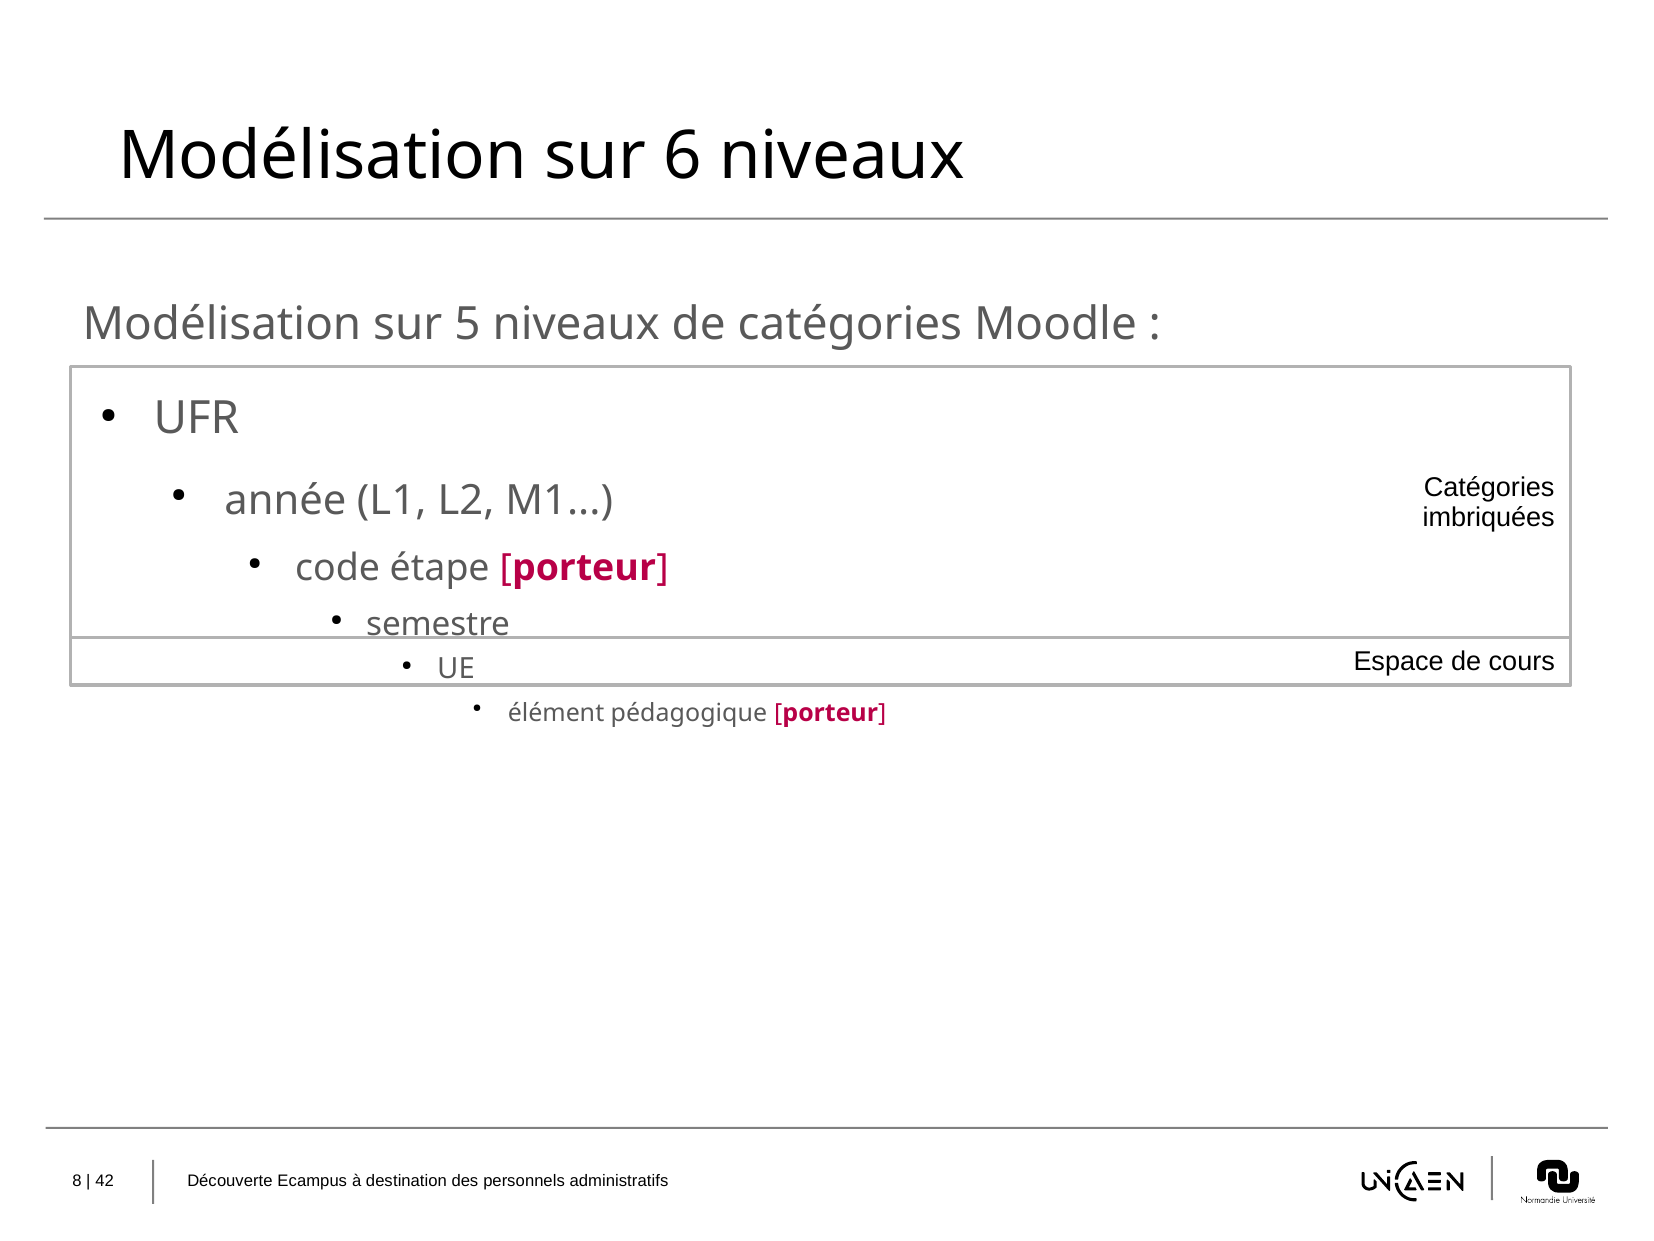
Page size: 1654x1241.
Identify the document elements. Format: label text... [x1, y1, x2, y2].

text_box [82, 290, 1571, 366]
text_box [82, 686, 1571, 1010]
text_box [82, 49, 1571, 257]
text_box Catégories imbriquées [70, 366, 1571, 637]
text_box Espace de cours [70, 637, 1571, 686]
